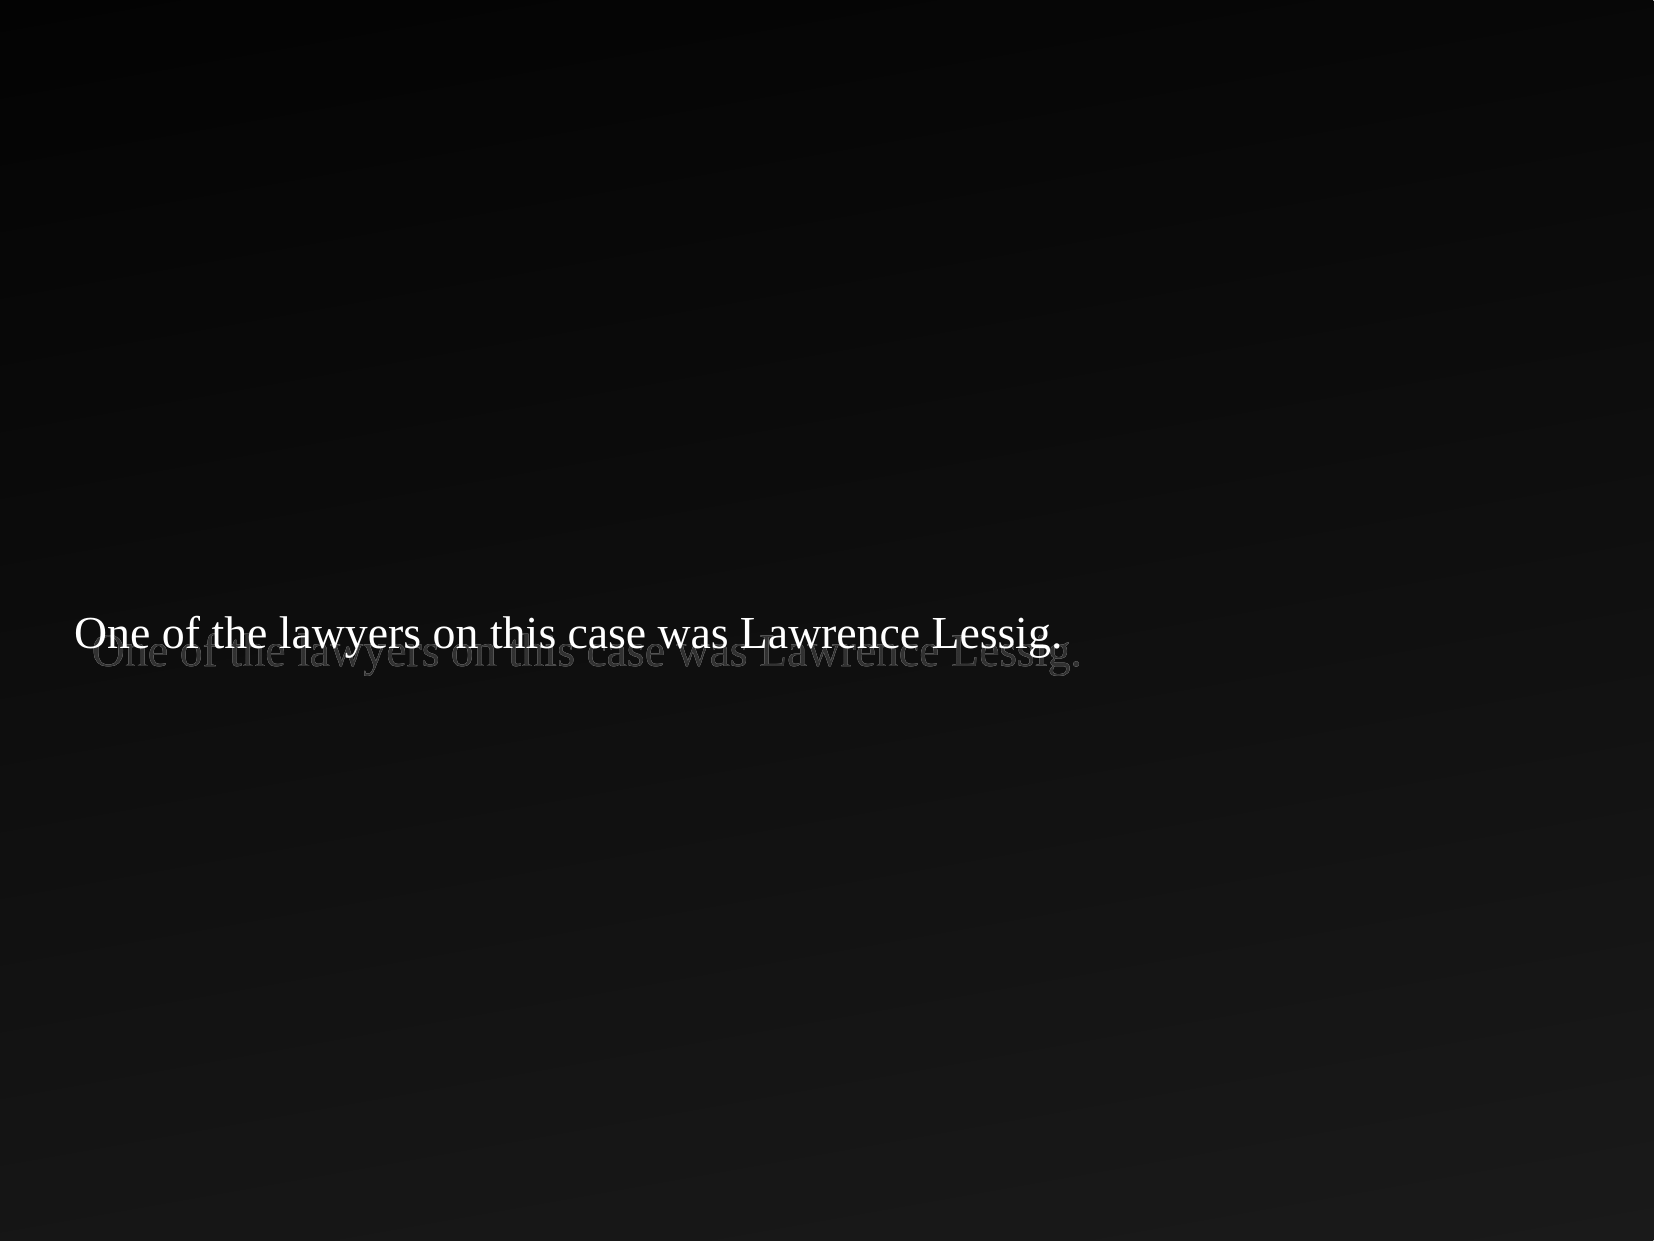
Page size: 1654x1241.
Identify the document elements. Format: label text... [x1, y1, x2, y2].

text_box One of the lawyers on this case was Lawrence Lessig. [59, 600, 1079, 666]
